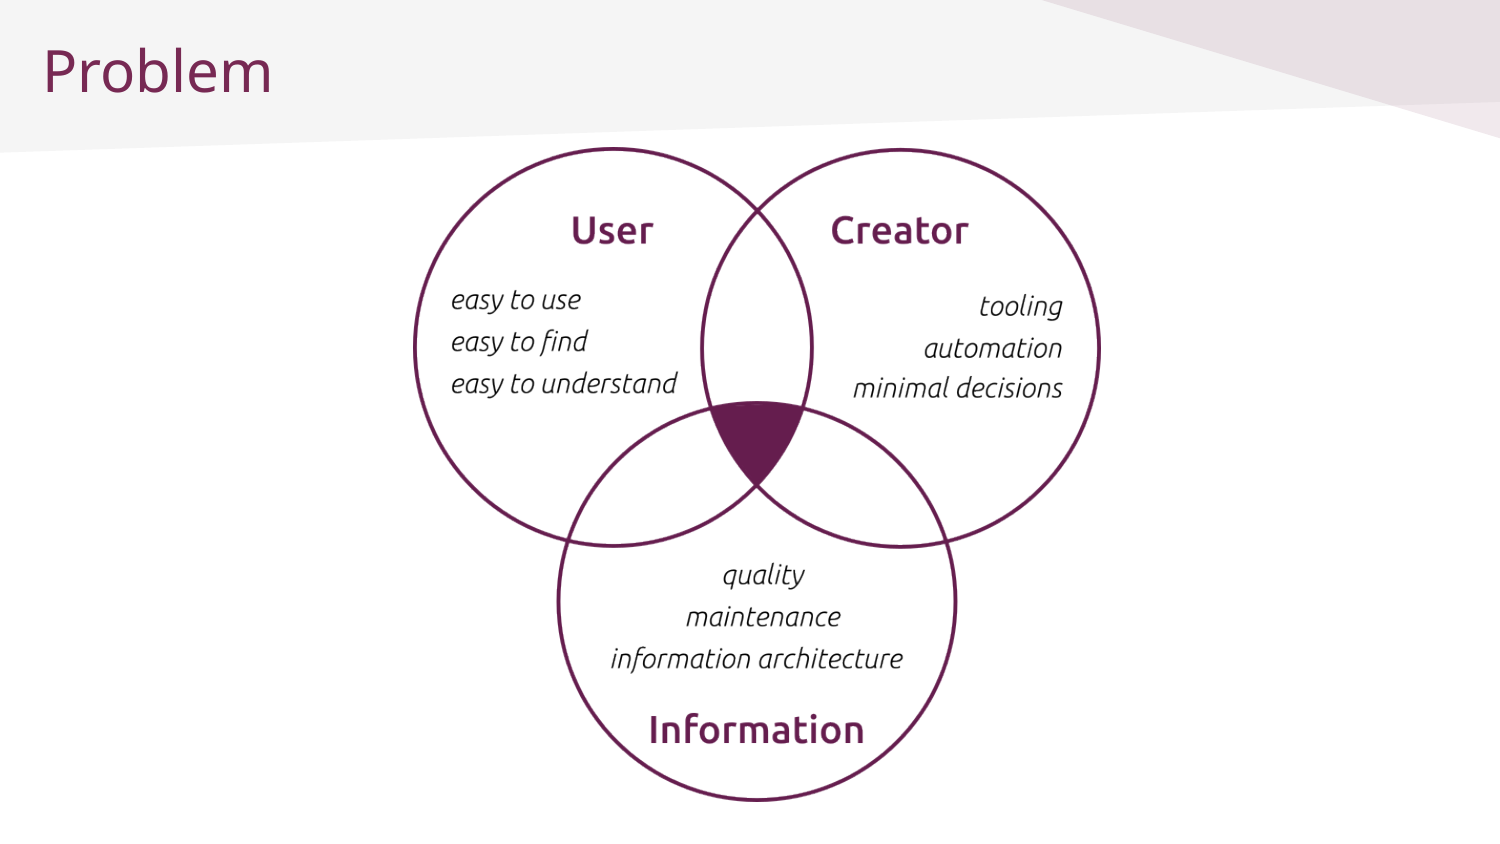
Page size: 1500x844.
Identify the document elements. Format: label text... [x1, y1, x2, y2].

picture [413, 147, 1101, 802]
title Problem [42, 0, 1336, 151]
